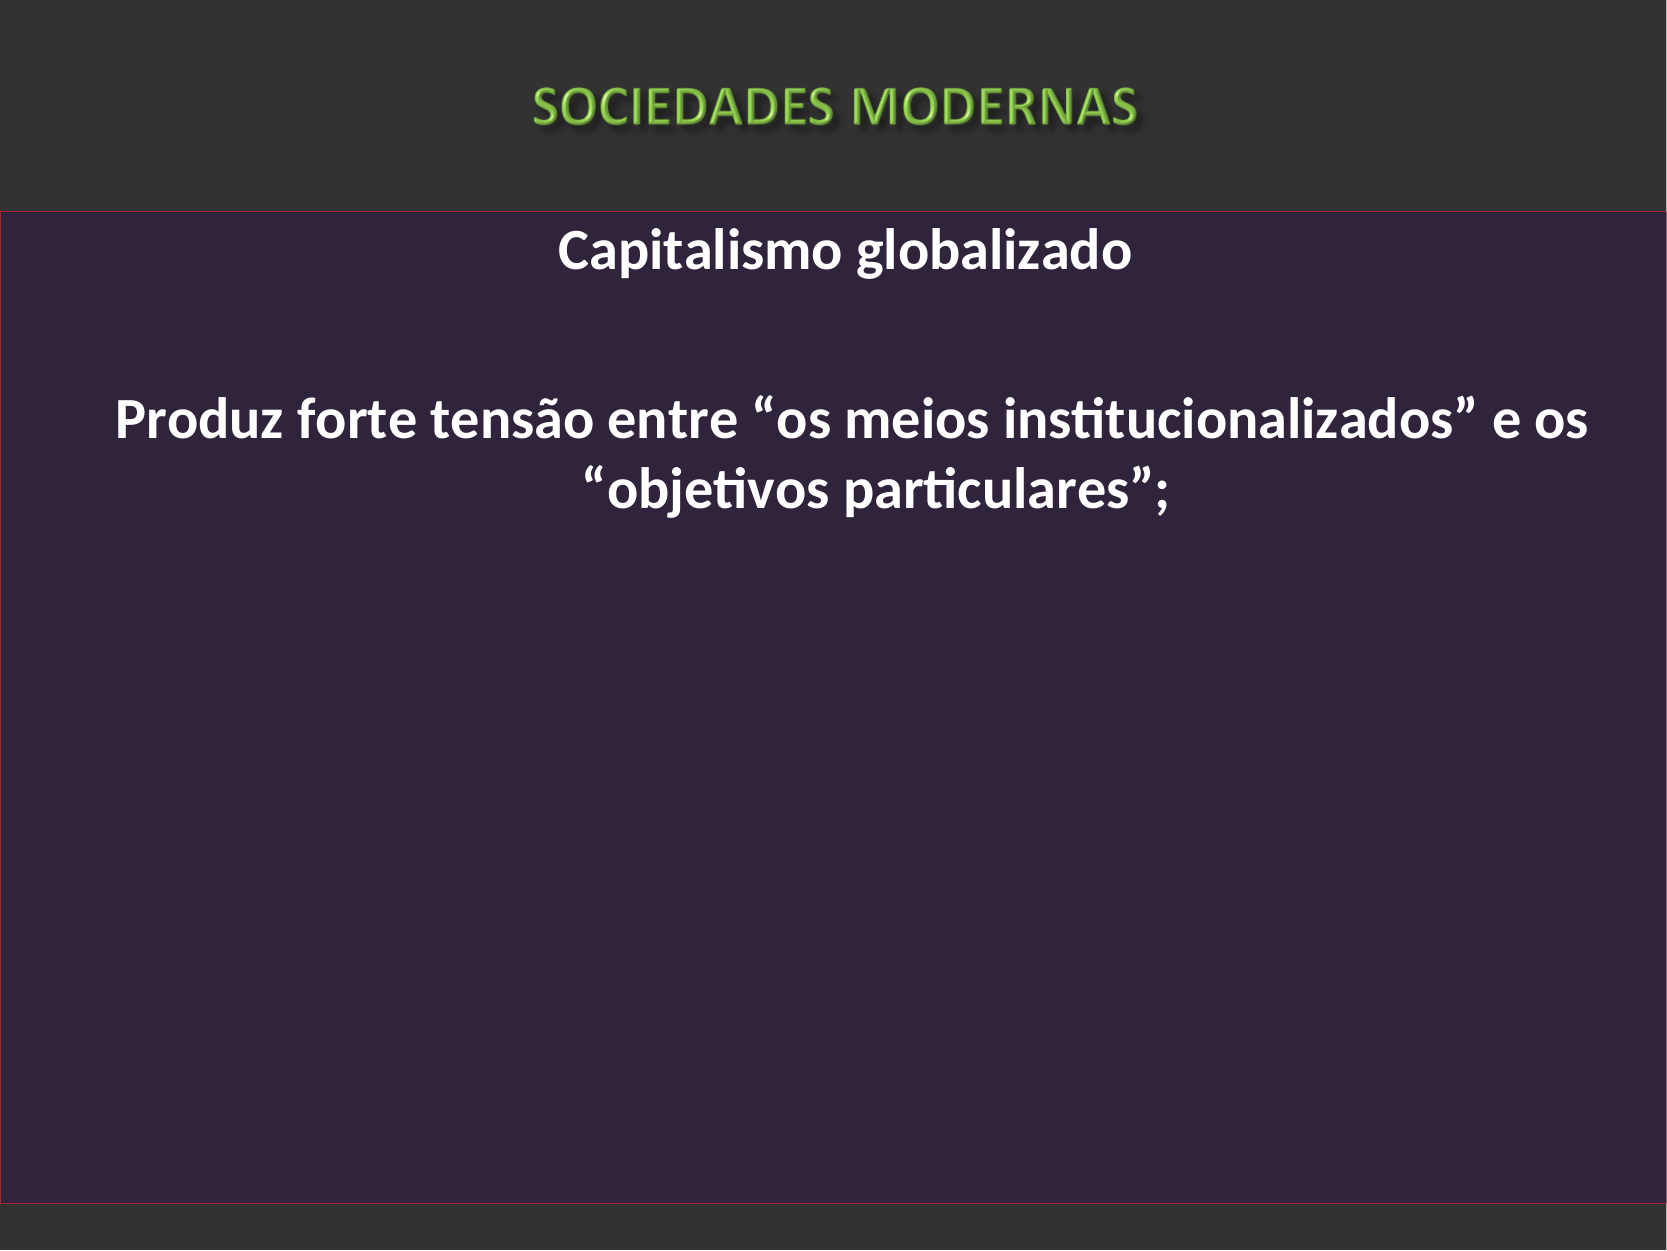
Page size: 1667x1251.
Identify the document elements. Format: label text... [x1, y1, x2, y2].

list Capitalismo globalizado Produz forte tensão entre “os meios institucionalizados” e os “objetivos particulares”; [0, 211, 1667, 1204]
text_box [0, 0, 1667, 211]
